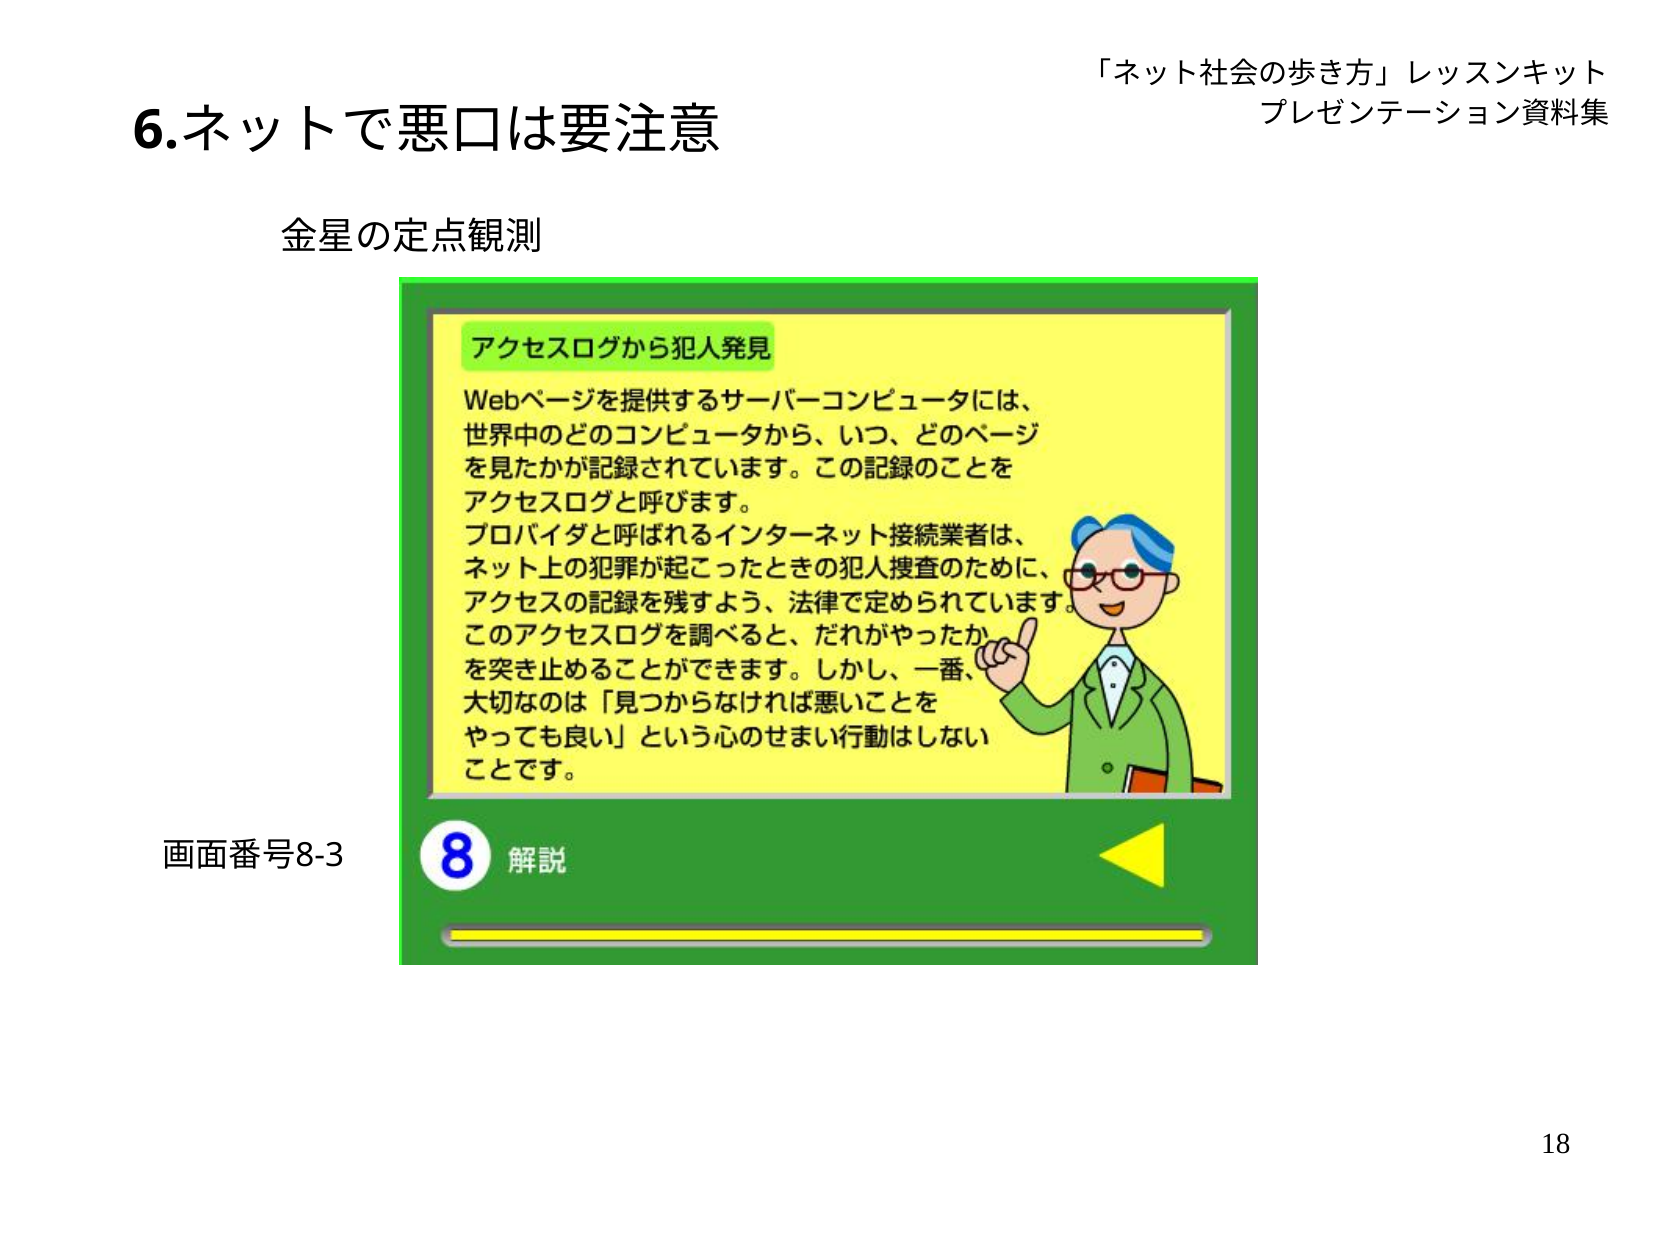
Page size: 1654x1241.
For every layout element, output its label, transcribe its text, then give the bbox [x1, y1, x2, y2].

text_box 画面番号8-3 [147, 826, 384, 882]
text_box 6.ネットで悪口は要注意 [118, 88, 1093, 169]
text_box 「ネット社会の歩き方」レッスンキット プレゼンテーション資料集 [1062, 44, 1625, 139]
picture [399, 277, 1258, 965]
text_box 金星の定点観測 [265, 206, 680, 267]
